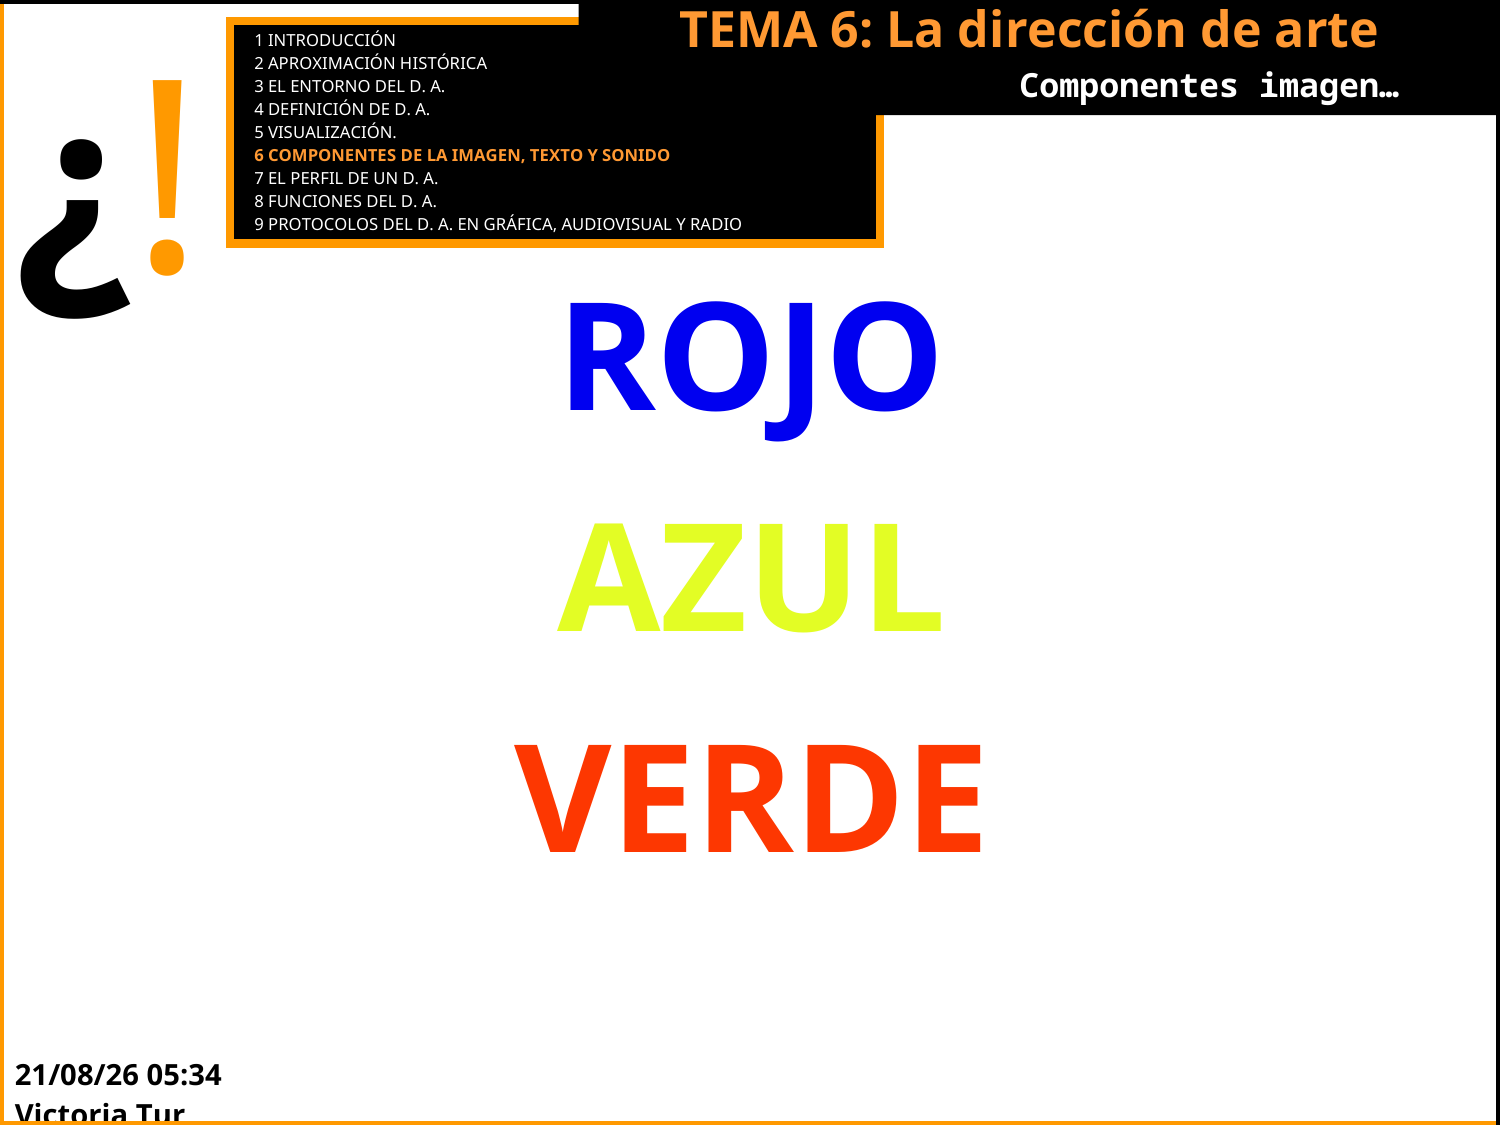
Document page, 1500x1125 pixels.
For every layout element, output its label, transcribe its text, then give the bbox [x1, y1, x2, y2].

list ROJO AZUL VERDE [76, 255, 1427, 1125]
text_box 1 INTRODUCCIÓN 2 APROXIMACIÓN HISTÓRICA 3 EL ENTORNO DEL D. A. 4 DEFINICIÓN DE D. A. 5 VISUALIZACIÓN. 6 COMPONENTES DE LA IMAGEN, TEXTO Y SONIDO 7 EL PERFIL DE UN D. A. 8 FUNCIONES DEL D. A. 9 PROTOCOLOS DEL D. A. EN GRÁFICA, AUDIOVISUAL Y RADIO [230, 20, 880, 244]
text_box TEMA 6: La dirección de arte Componentes imagen… [578, 0, 1500, 116]
